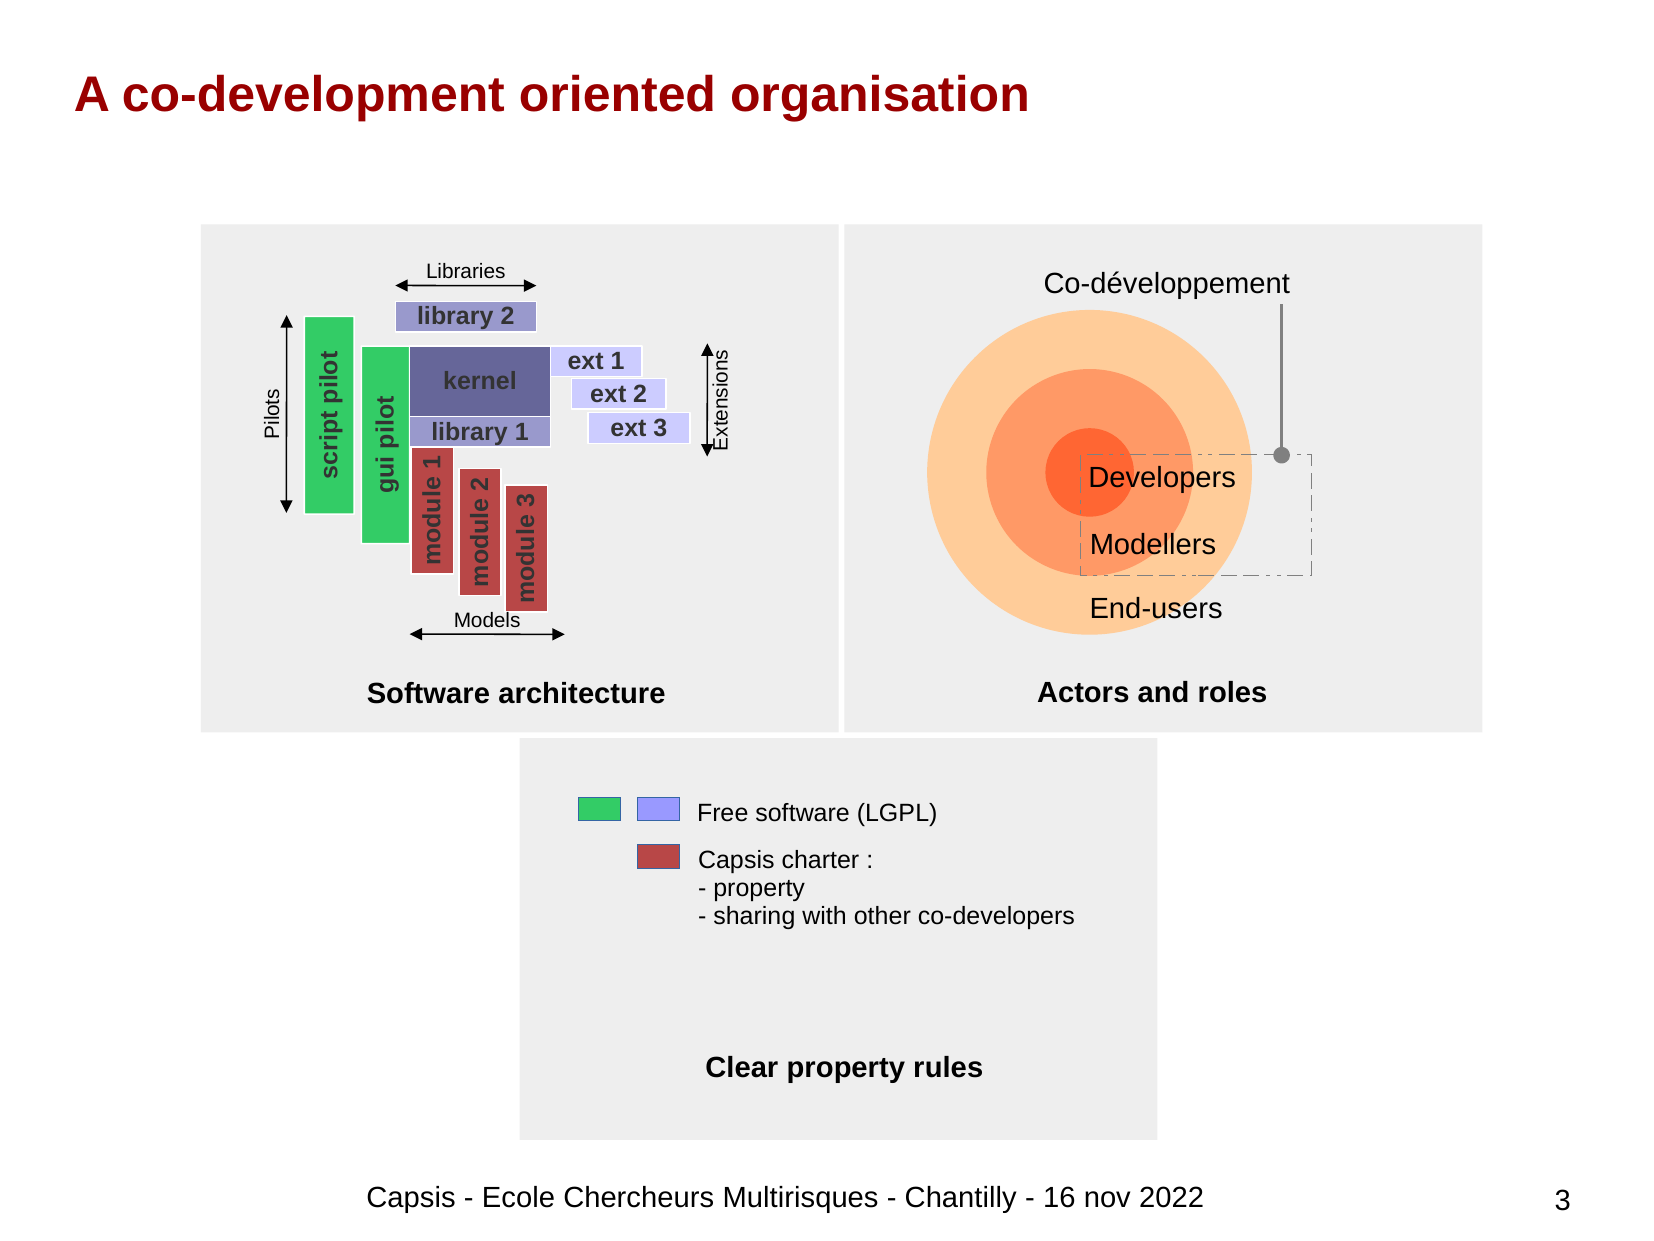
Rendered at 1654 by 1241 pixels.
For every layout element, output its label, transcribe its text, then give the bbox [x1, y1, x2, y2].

text_box Developers [1073, 454, 1307, 502]
text_box Actors and roles [982, 668, 1323, 717]
text_box A co-development oriented organisation [59, 59, 1595, 131]
text_box [519, 738, 1158, 1140]
text_box ext 2 [571, 378, 666, 410]
text_box Co-développement [1004, 259, 1306, 308]
text_box Capsis charter : - property - sharing with other co-developers [683, 838, 1123, 967]
text_box Libraries [395, 260, 537, 311]
text_box Pilots [261, 314, 311, 513]
text_box Clear property rules [625, 1043, 1063, 1125]
text_box Software architecture [318, 669, 715, 718]
text_box End-users [1074, 584, 1323, 632]
text_box Free software (LGPL) [682, 791, 1052, 863]
text_box library 2 [395, 311, 537, 333]
text_box ext 1 [550, 346, 642, 377]
text_box [844, 224, 1483, 733]
text_box Models [409, 609, 565, 659]
text_box ext 3 [588, 412, 681, 444]
text_box module 3 [504, 485, 548, 609]
text_box Extensions [681, 343, 733, 457]
text_box [200, 224, 839, 733]
text_box library 1 [409, 416, 551, 448]
text_box module 2 [458, 468, 502, 596]
text_box Modellers [1075, 521, 1296, 570]
text_box script pilot [304, 316, 355, 515]
text_box kernel [409, 346, 551, 416]
text_box module 1 [410, 448, 454, 575]
text_box gui pilot [361, 346, 410, 544]
